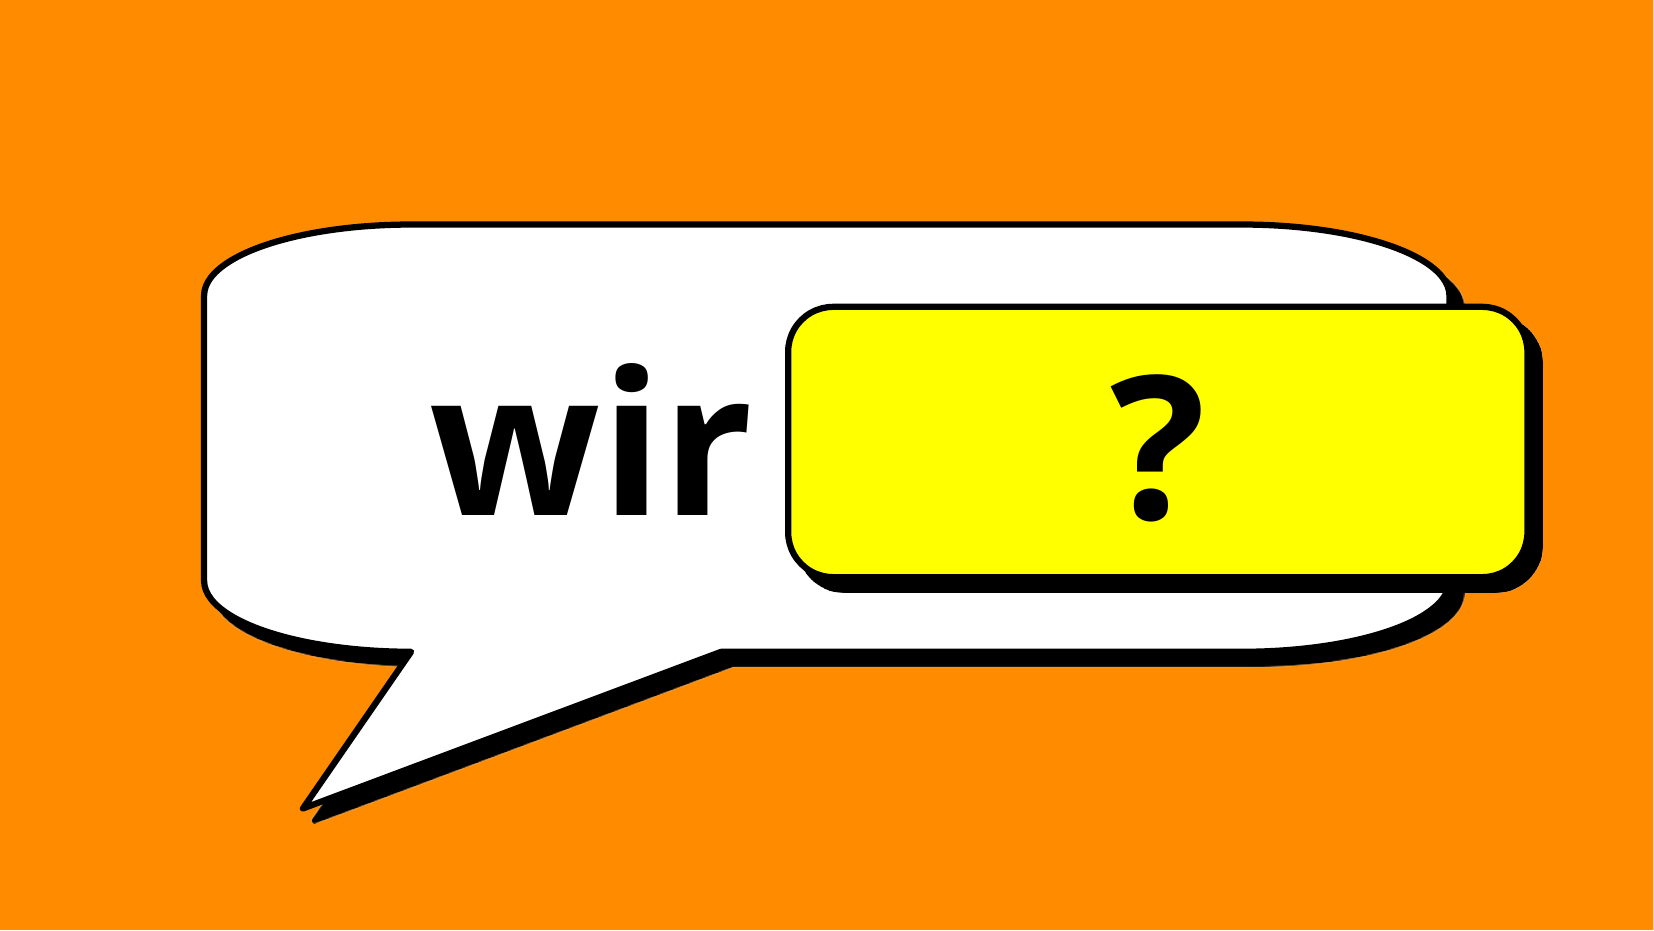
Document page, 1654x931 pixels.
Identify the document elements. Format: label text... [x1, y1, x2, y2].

text_box ? [788, 306, 1528, 578]
text_box wir sind [204, 224, 1450, 809]
